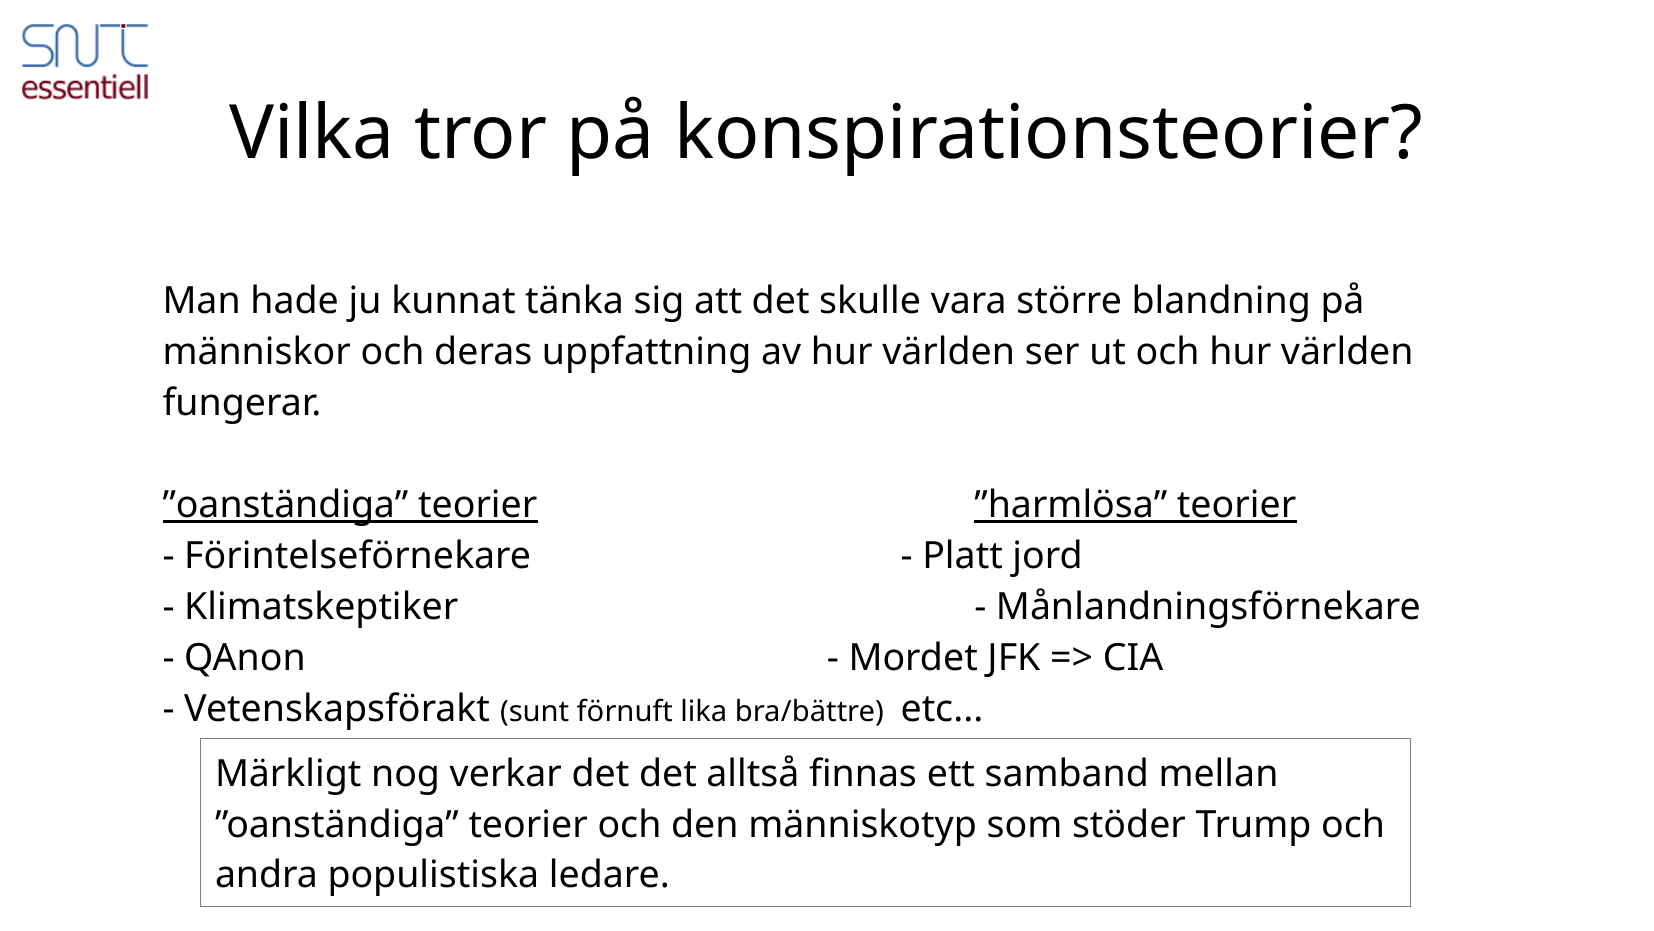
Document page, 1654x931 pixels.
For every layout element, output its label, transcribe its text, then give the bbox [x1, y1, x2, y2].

text_box Märkligt nog verkar det det alltså finnas ett samband mellan ”oanständiga” teorier och den människotyp som stöder Trump och andra populistiska ledare. [200, 738, 1411, 901]
text_box Man hade ju kunnat tänka sig att det skulle vara större blandning på människor och deras uppfattning av hur världen ser ut och hur världen fungerar. ”oanständiga” teorier ”harmlösa” teorier - Förintelseförnekare - Platt jord - Klimatskeptiker - Månlandningsförnekare - QAnon - Mordet JFK => CIA - Vetenskapsförakt (sunt förnuft lika bra/bättre) etc... [147, 265, 1506, 721]
title Vilka tror på konspirationsteorier? [82, 51, 1571, 207]
picture [22, 0, 148, 125]
